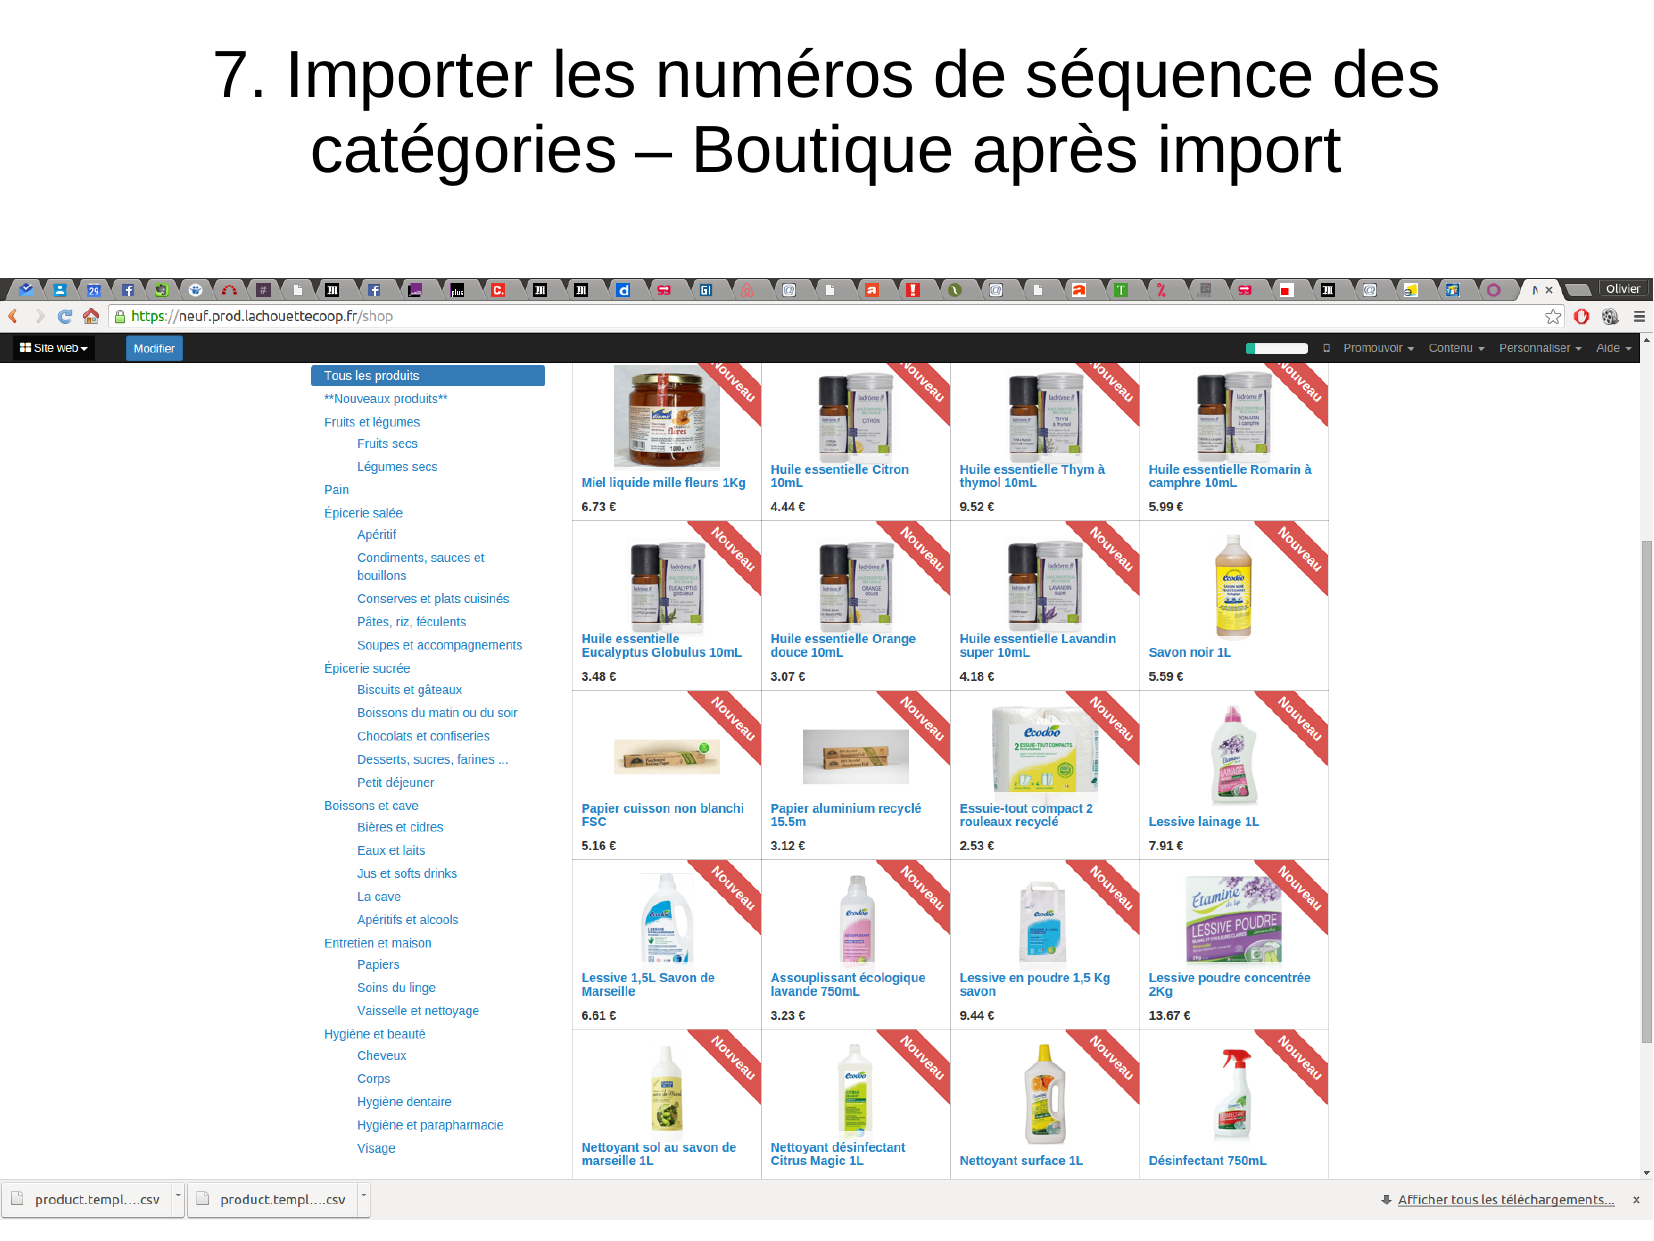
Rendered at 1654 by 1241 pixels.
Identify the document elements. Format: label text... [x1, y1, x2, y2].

title 7. Importer les numéros de séquence des catégories – Boutique après import [82, 8, 1571, 216]
picture [0, 278, 1653, 1220]
